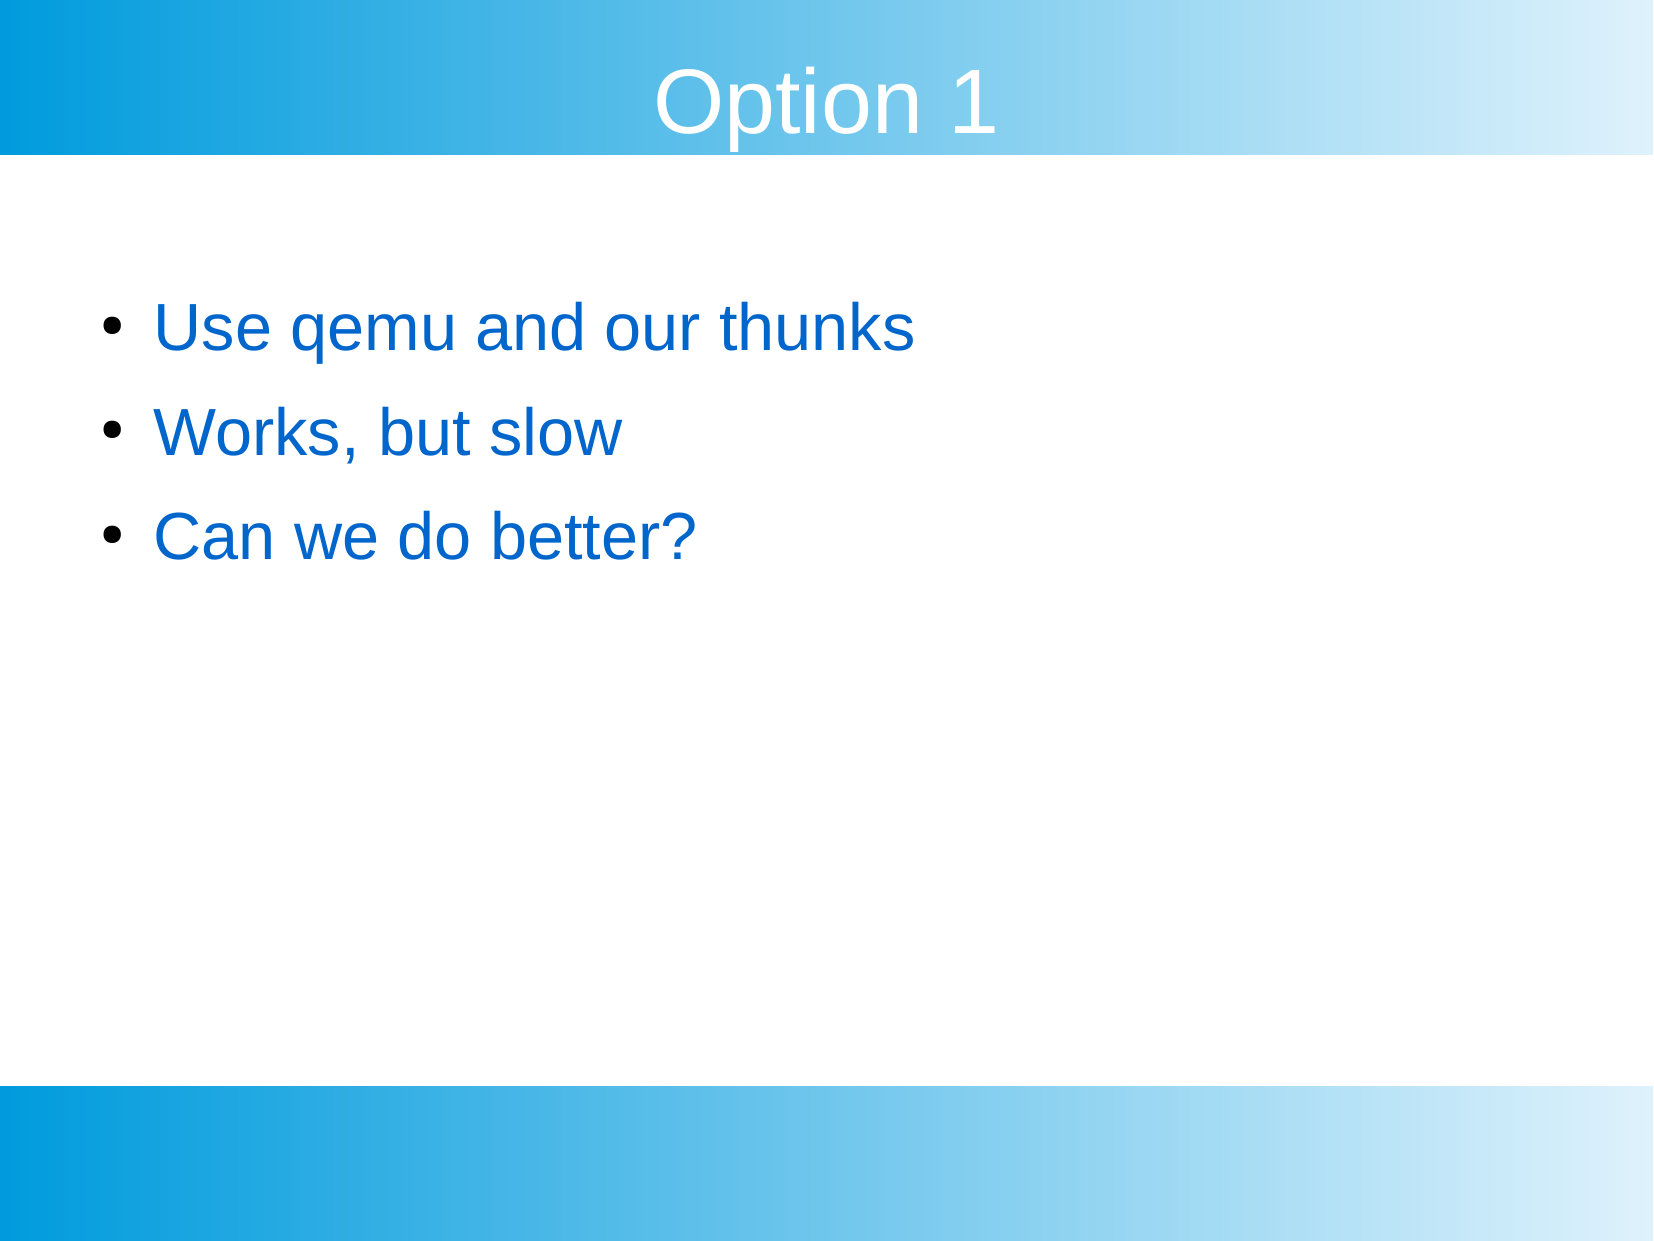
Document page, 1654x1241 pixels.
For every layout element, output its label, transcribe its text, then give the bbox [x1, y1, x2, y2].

title Option 1 [82, 49, 1571, 155]
list Use qemu and our thunks Works, but slow Can we do better? [82, 290, 1571, 1010]
